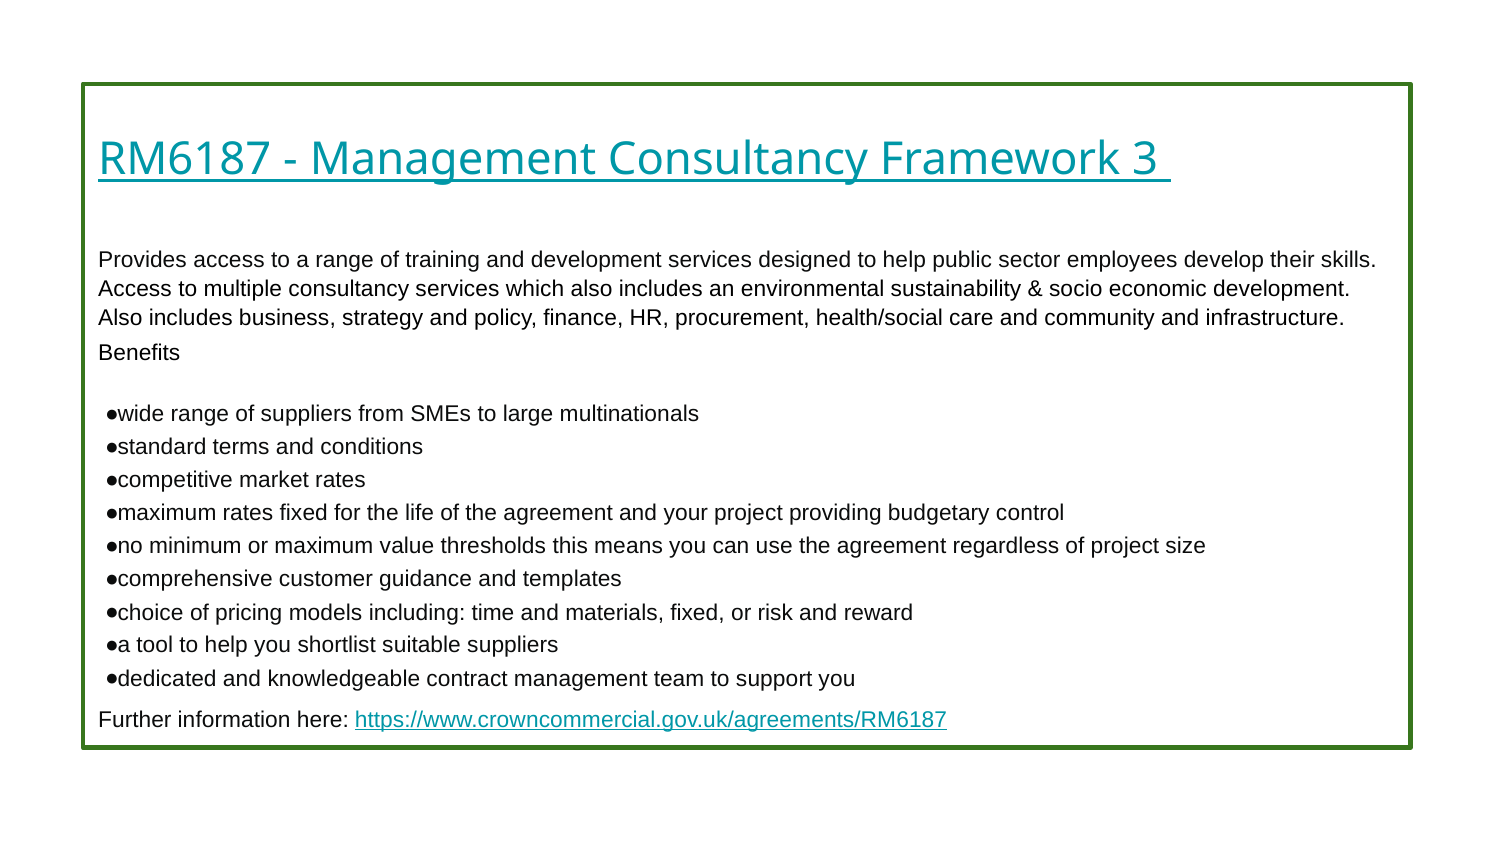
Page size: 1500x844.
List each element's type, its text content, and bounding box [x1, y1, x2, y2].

list RM6187 - Management Consultancy Framework 3 Provides access to a range of training and development services designed to help public sector employees develop their skills. Access to multiple consultancy services which also includes an environmental sustainability & socio economic development. Also includes business, strategy and policy, finance, HR, procurement, health/social care and community and infrastructure. Benefits wide range of suppliers from SMEs to large multinationals standard terms and conditions competitive market rates maximum rates fixed for the life of the agreement and your project providing budgetary control no minimum or maximum value thresholds this means you can use the agreement regardless of project size comprehensive customer guidance and templates choice of pricing models including: time and materials, fixed, or risk and reward a tool to help you shortlist suitable suppliers dedicated and knowledgeable contract management team to support you Further information here: https://www.crowncommercial.gov.uk/agreements/RM6187 [83, 83, 1411, 748]
